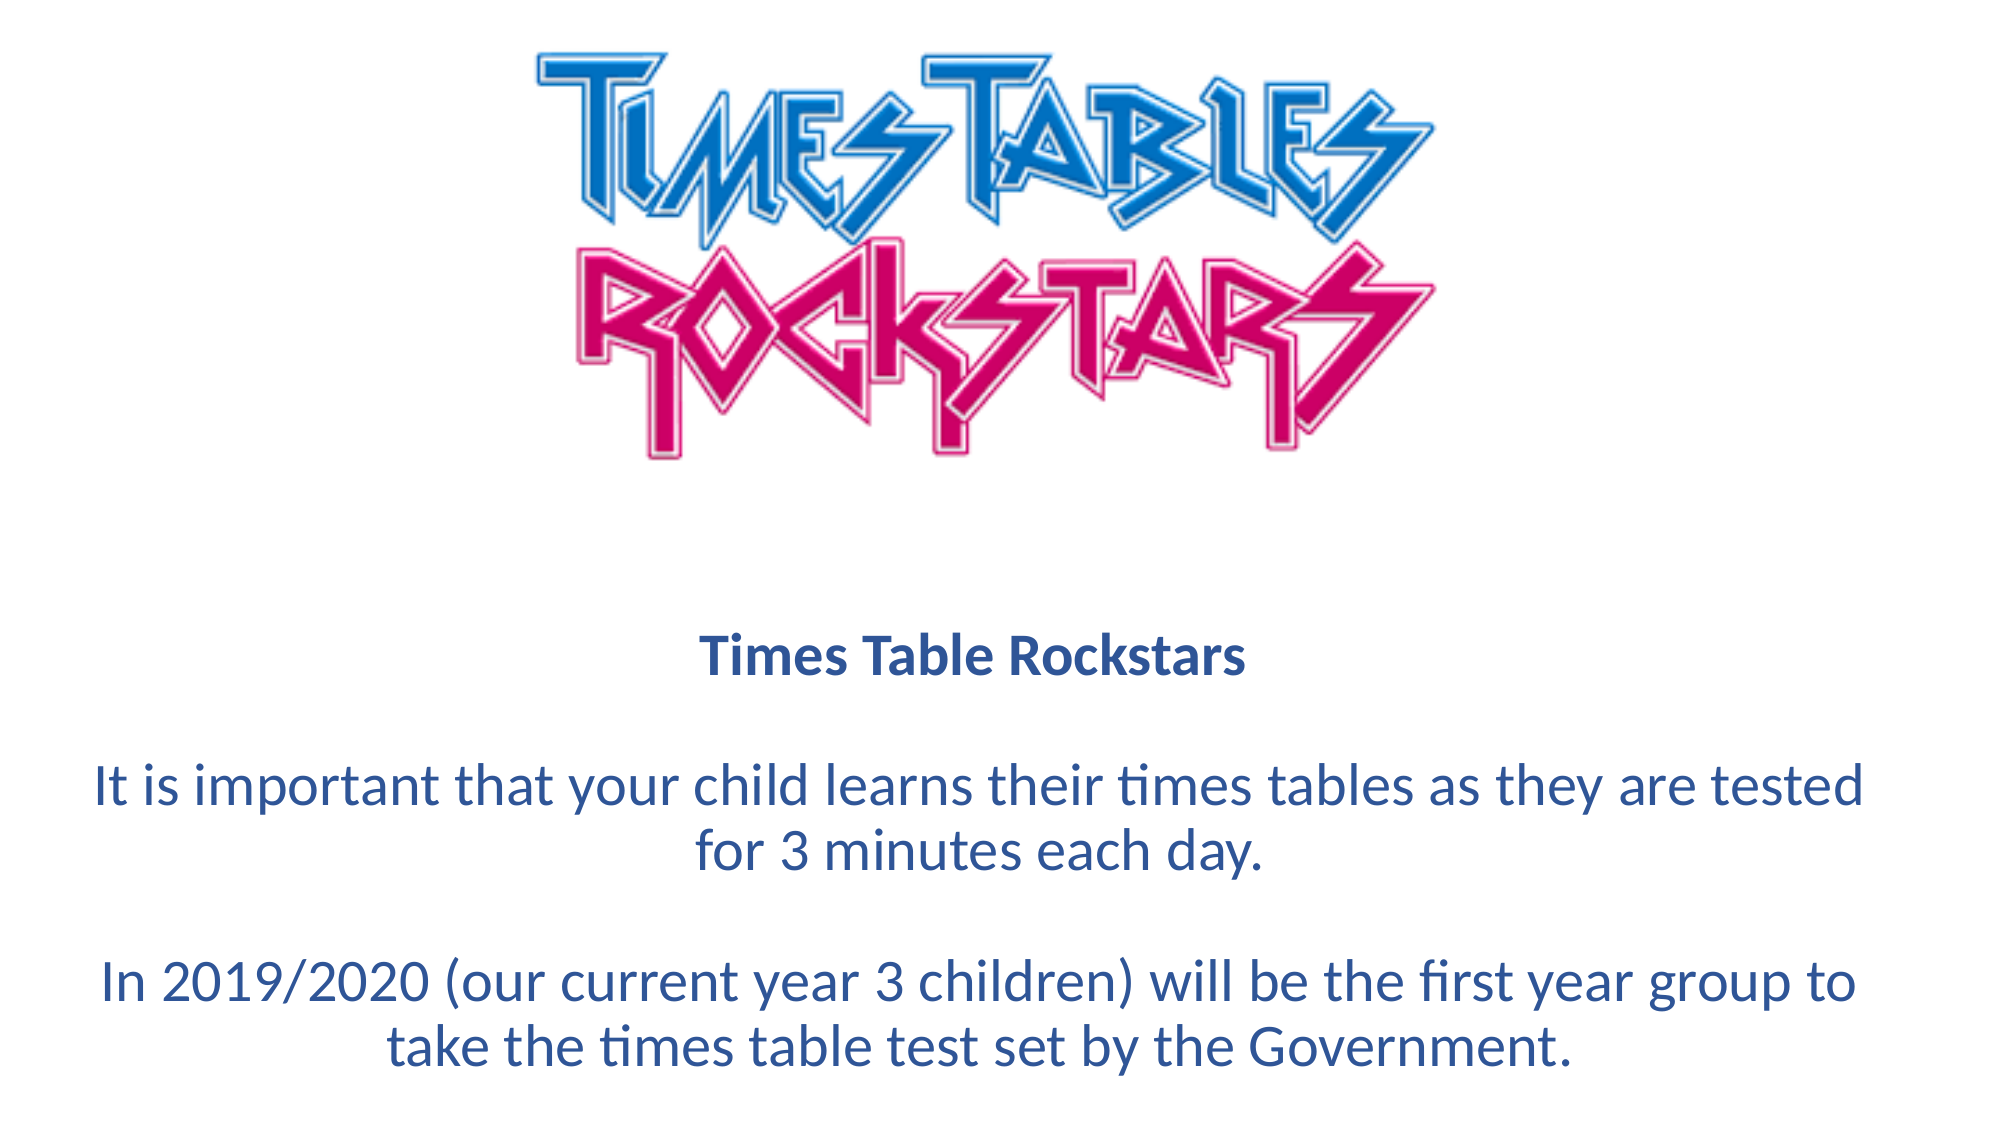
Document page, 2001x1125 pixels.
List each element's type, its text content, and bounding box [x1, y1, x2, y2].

title Times Table Rockstars It is important that your child learns their times tables as they are tested for 3 minutes each day. In 2019/2020 (our current year 3 children) will be the first year group to take the times table test set by the Government. [41, 615, 1920, 833]
picture [527, 45, 1451, 469]
